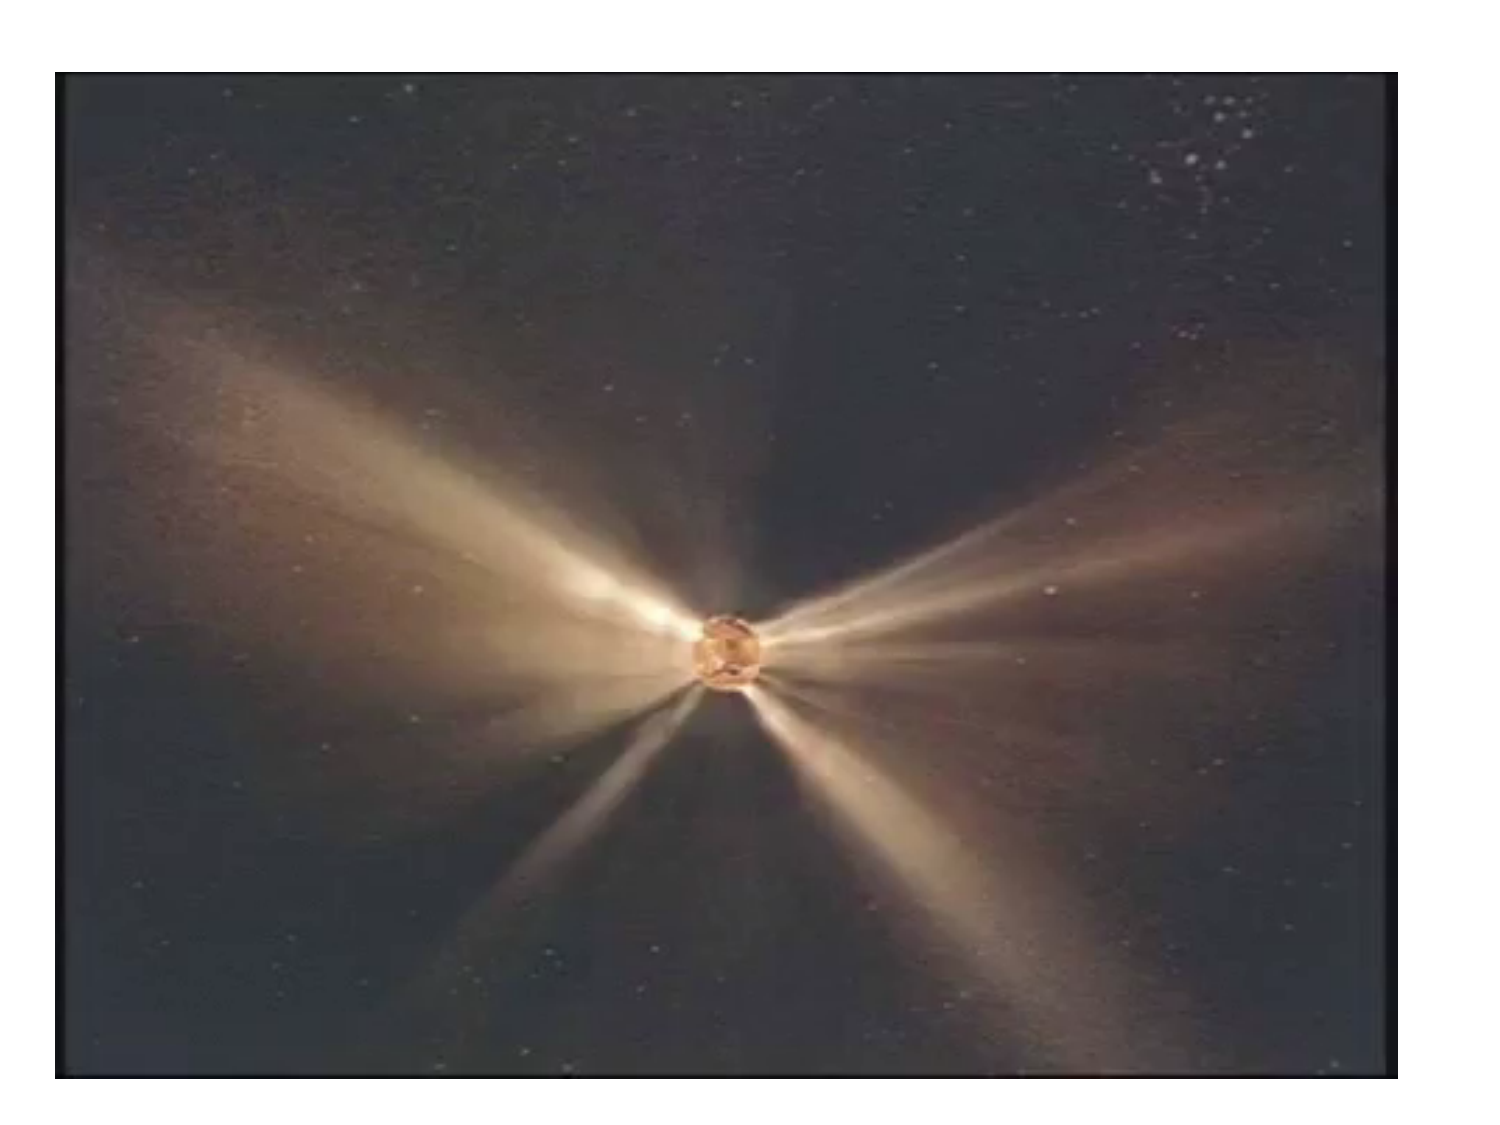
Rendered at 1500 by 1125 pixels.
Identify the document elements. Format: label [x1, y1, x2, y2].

picture [55, 72, 1398, 1079]
